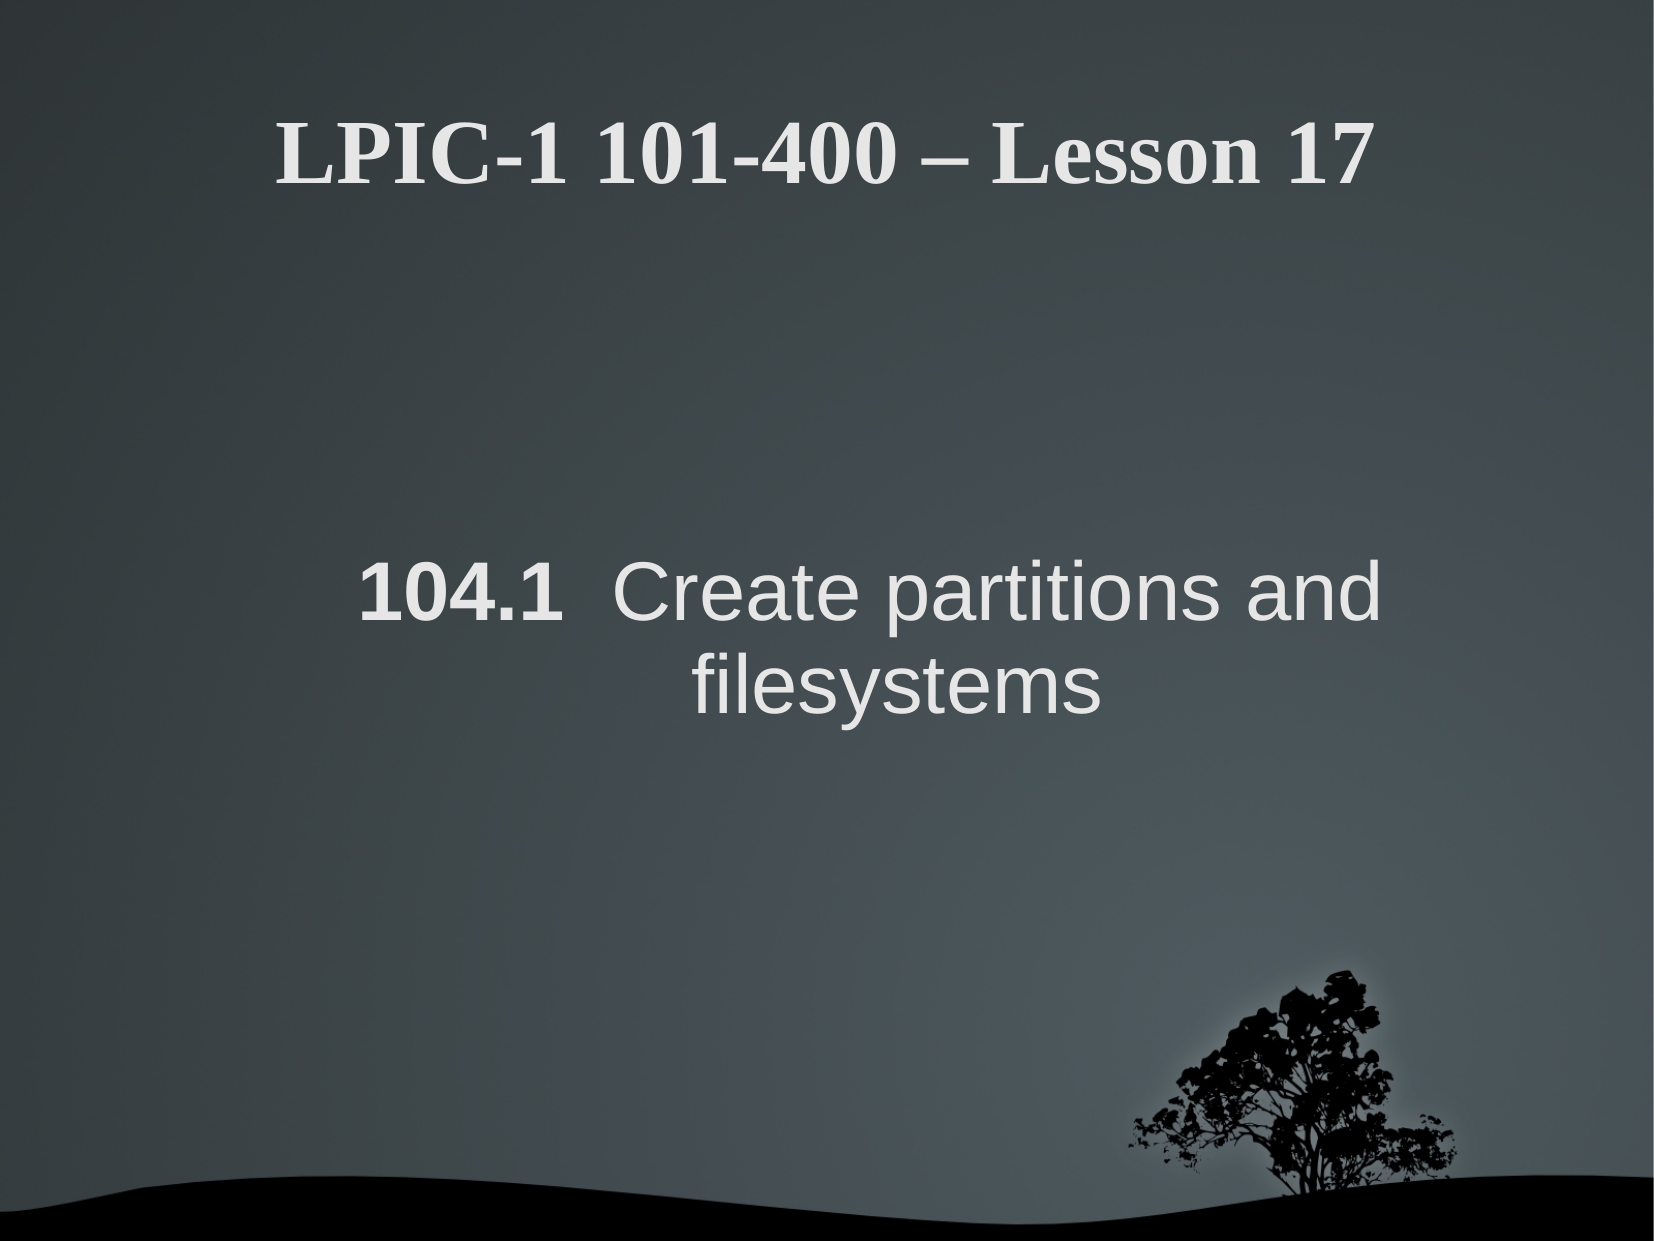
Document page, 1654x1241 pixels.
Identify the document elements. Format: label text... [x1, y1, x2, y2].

list 104.1 Create partitions and filesystems [82, 290, 1571, 1109]
picture [0, 0, 1654, 1241]
title LPIC-1 101-400 – Lesson 17 [82, 49, 1571, 257]
